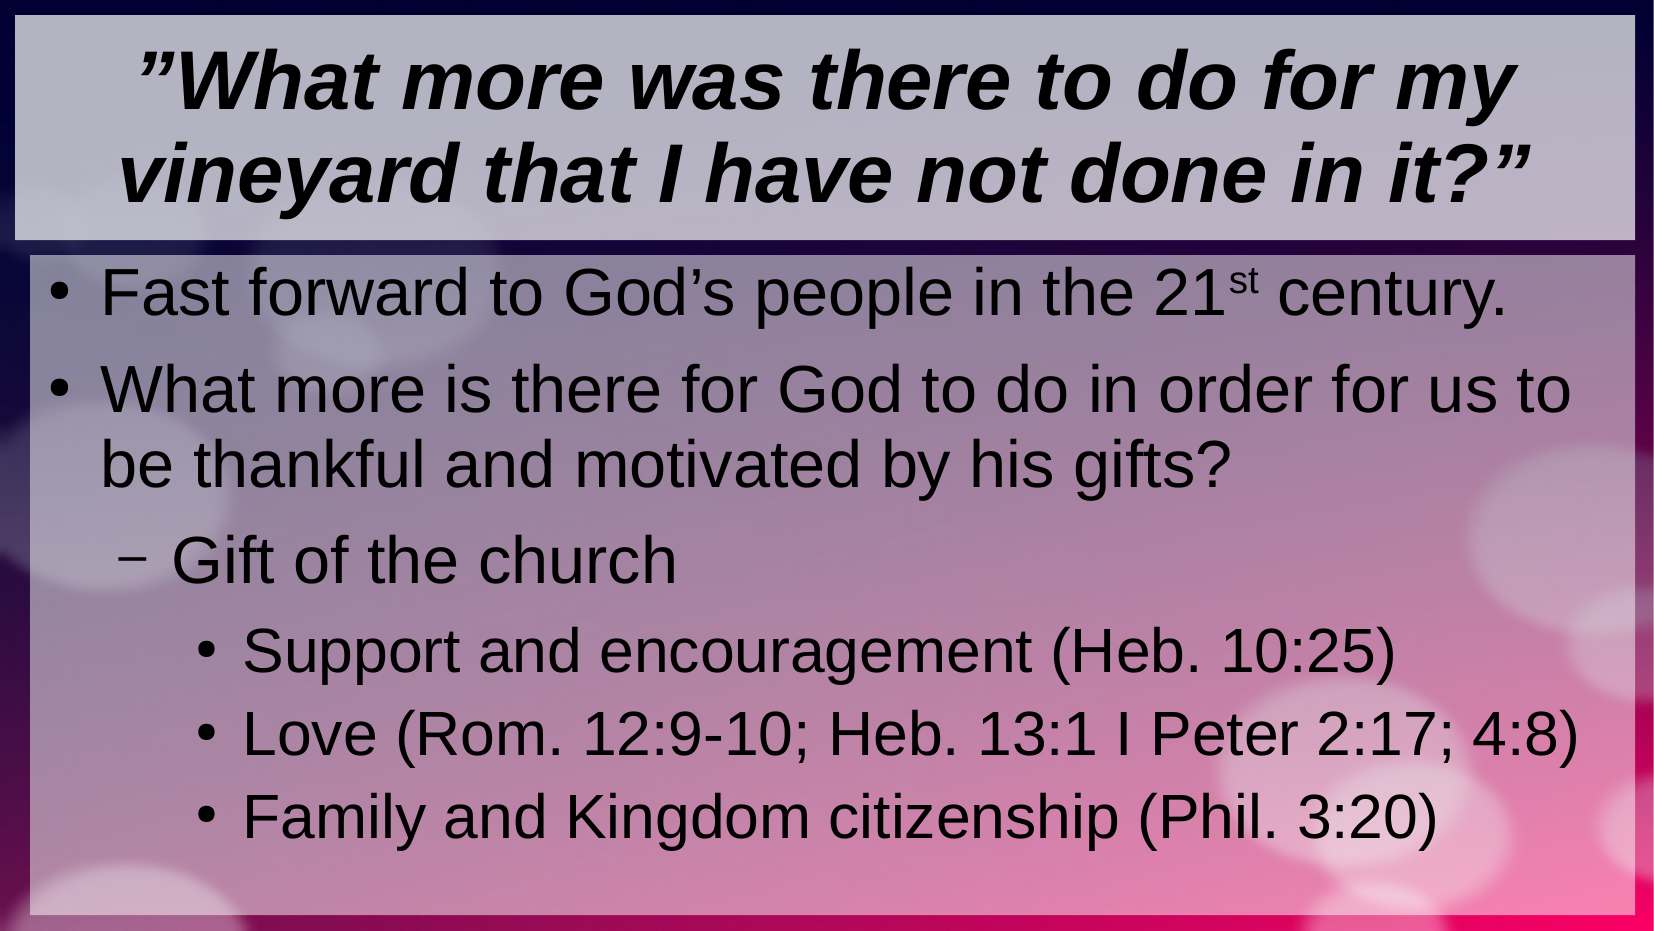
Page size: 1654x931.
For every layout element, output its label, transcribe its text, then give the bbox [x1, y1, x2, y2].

title ”What more was there to do for my vineyard that I have not done in it?” [15, 15, 1636, 241]
picture [0, 0, 1654, 931]
list Fast forward to God’s people in the 21st century. What more is there for God to do in order for us to be thankful and motivated by his gifts? Gift of the church Support and encouragement (Heb. 10:25) Love (Rom. 12:9-10; Heb. 13:1 I Peter 2:17; 4:8) Family and Kingdom citizenship (Phil. 3:20) [30, 255, 1636, 916]
